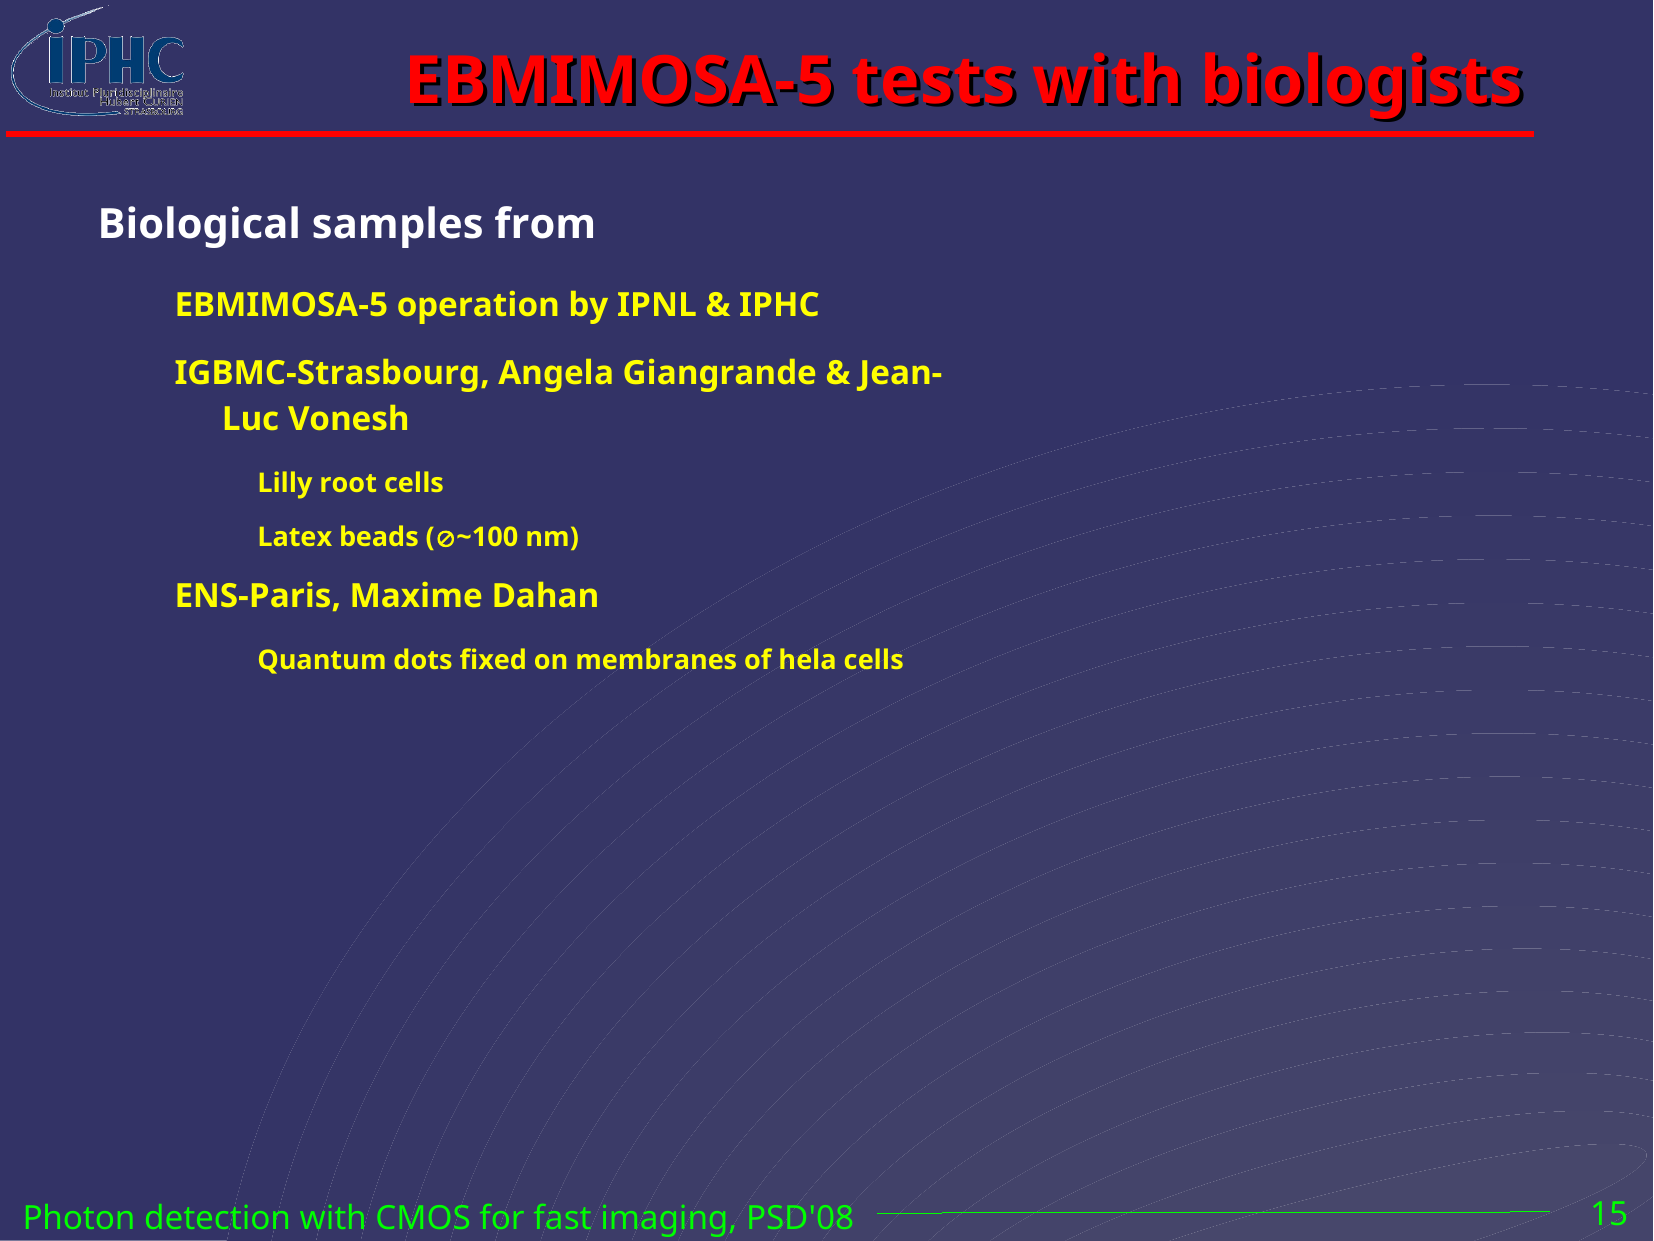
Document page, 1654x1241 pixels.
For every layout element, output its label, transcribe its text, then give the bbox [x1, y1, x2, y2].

picture [10, 5, 184, 116]
list Biological samples from EBMIMOSA-5 operation by IPNL & IPHC IGBMC-Strasbourg, Angela Giangrande & Jean-Luc Vonesh Lilly root cells Latex beads (~100 nm) ENS-Paris, Maxime Dahan Quantum dots fixed on membranes of hela cells [80, 165, 970, 600]
title EBMIMOSA-5 tests with biologists [168, 31, 1525, 123]
